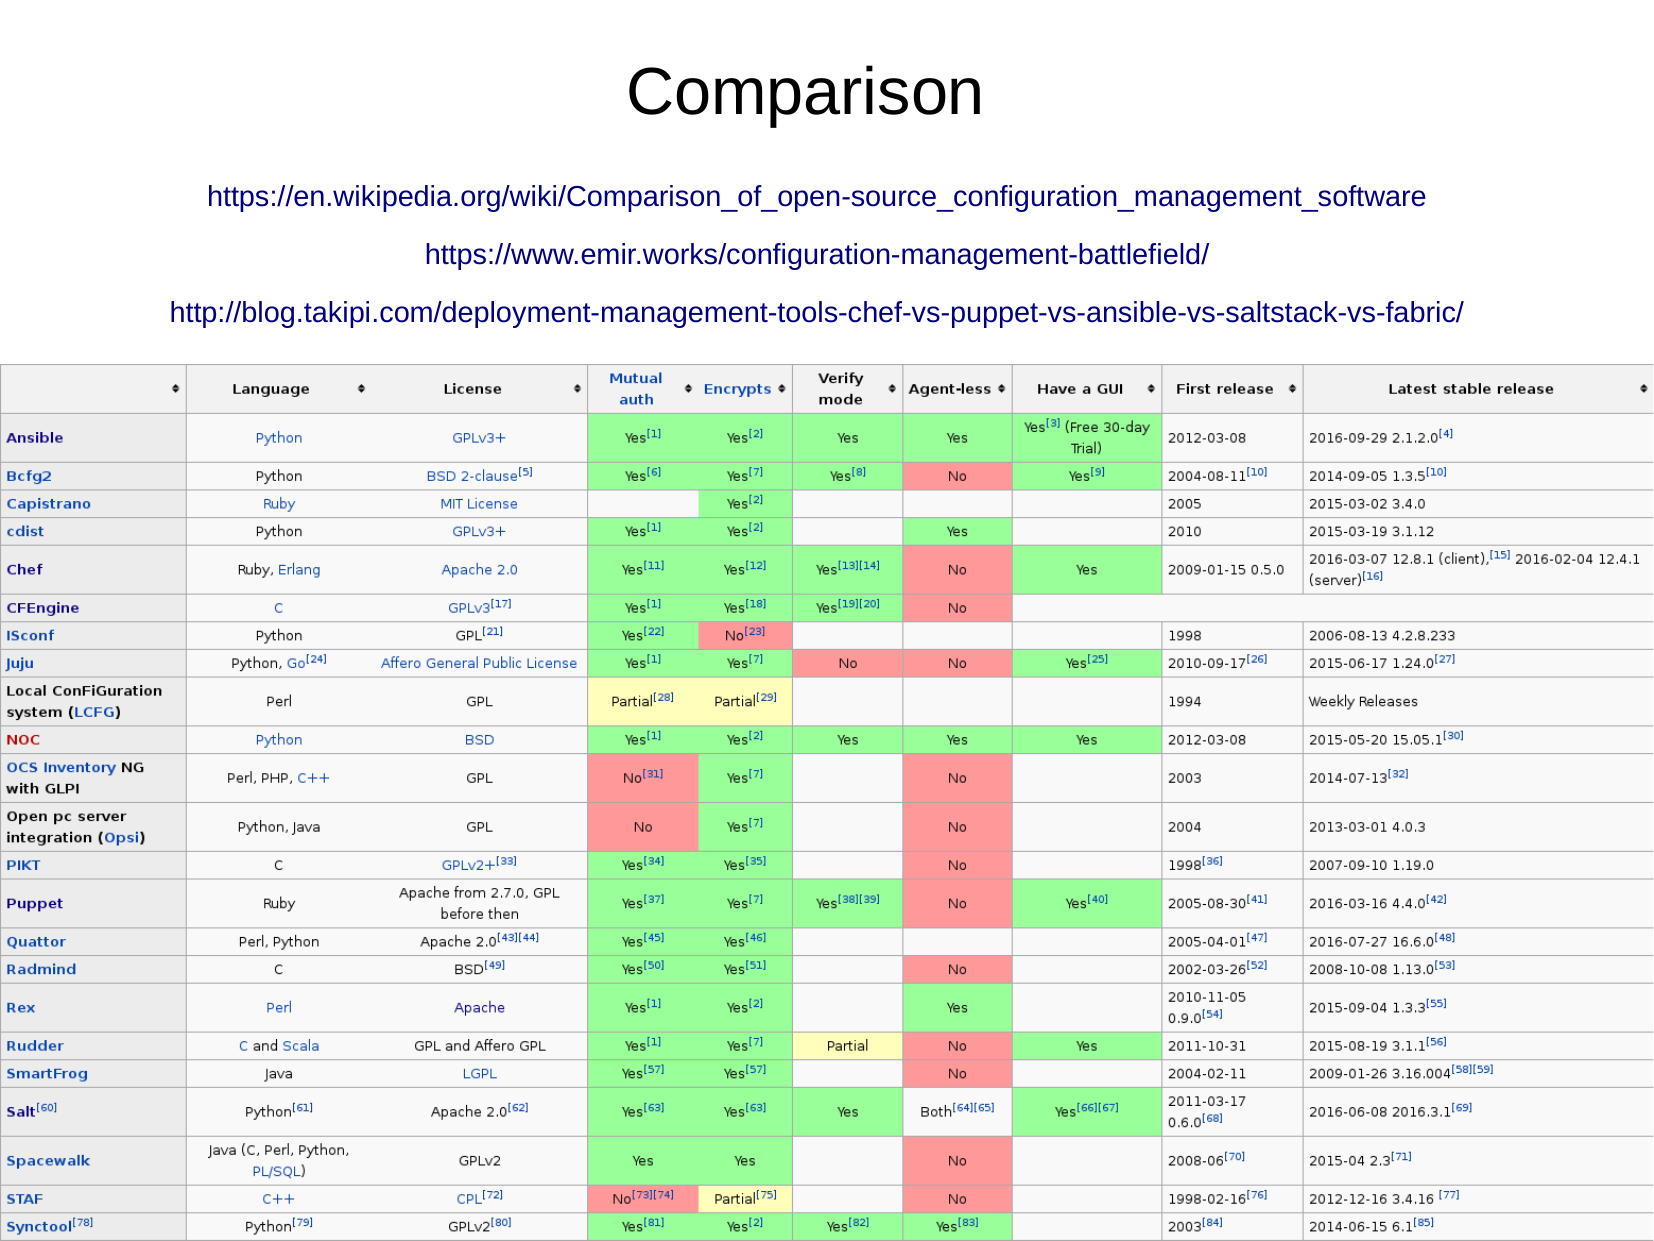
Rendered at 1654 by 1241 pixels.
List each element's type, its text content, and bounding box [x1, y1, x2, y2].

picture [0, 364, 1654, 1241]
list https://en.wikipedia.org/wiki/Comparison_of_open-source_configuration_management_software https://www.emir.works/configuration-management-battlefield/ http://blog.takipi.com/deployment-management-tools-chef-vs-puppet-vs-ansible-vs-saltstack-vs-fabric/ [15, 180, 1621, 331]
text_box Comparison [81, 47, 1531, 137]
